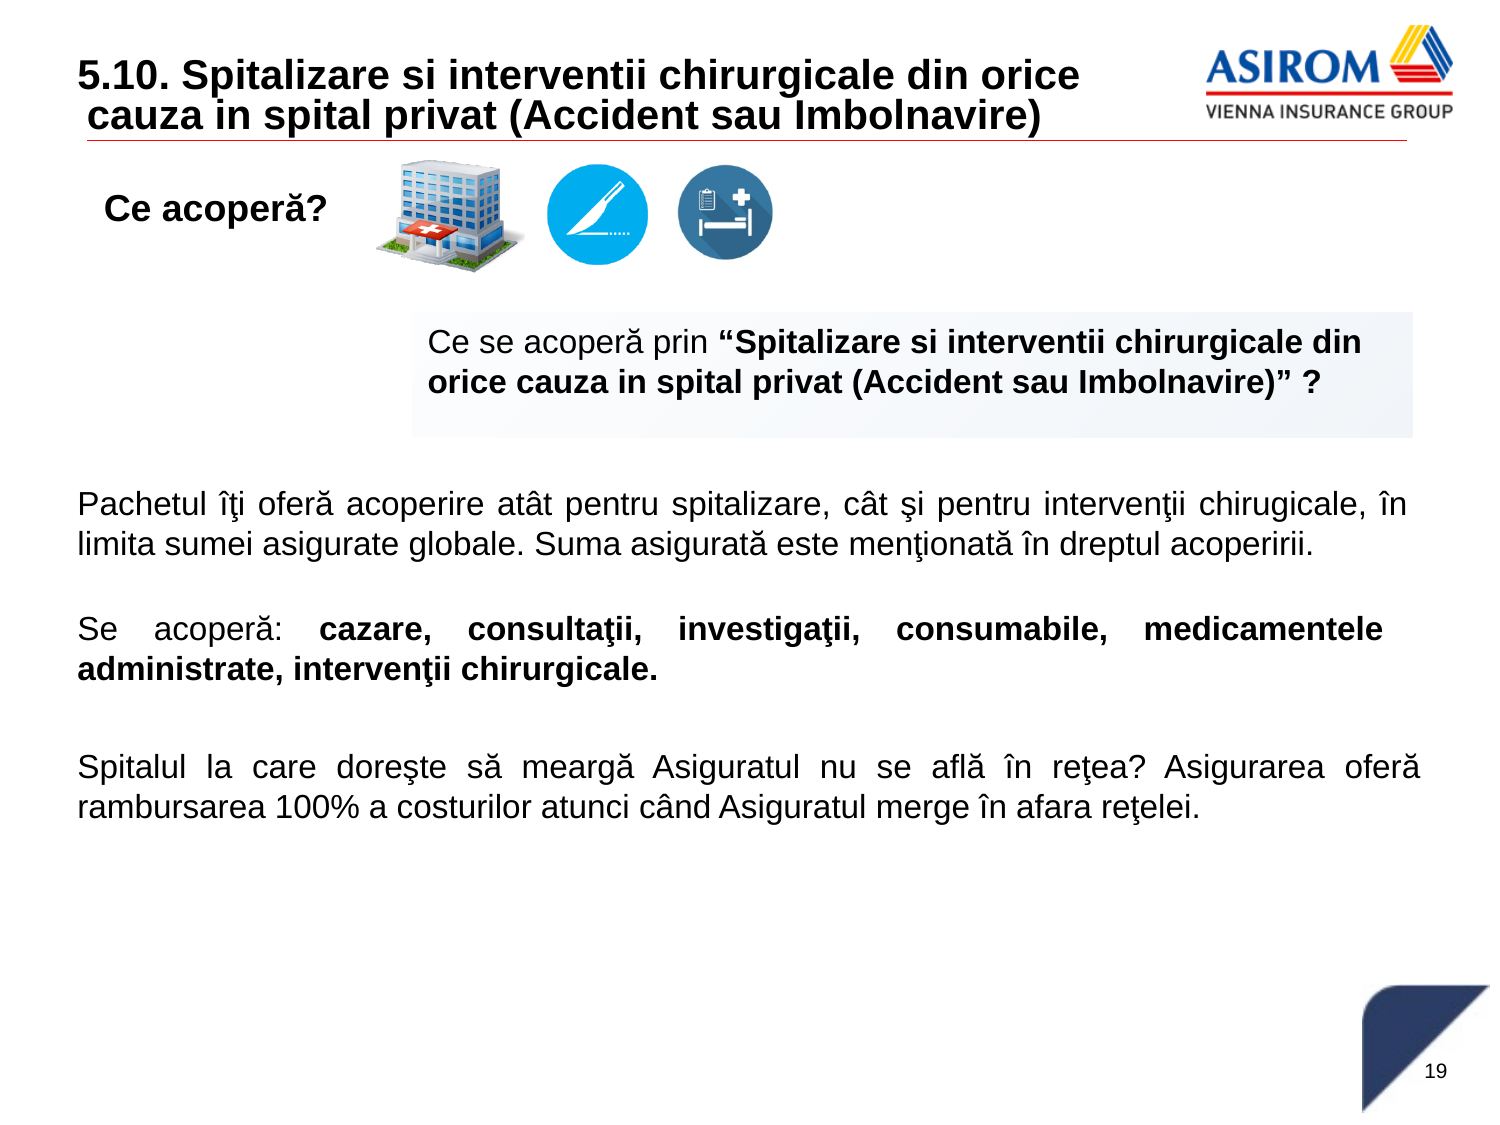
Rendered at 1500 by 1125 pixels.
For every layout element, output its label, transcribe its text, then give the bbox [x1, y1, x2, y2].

text_box 5.10. Spitalizare si interventii chirurgicale din orice cauza in spital privat (Accident sau Imbolnavire) [62, 49, 1150, 145]
picture [662, 149, 788, 275]
text_box Ce se acoperă prin “Spitalizare si interventii chirurgicale din orice cauza in spital privat (Accident sau Imbolnavire)” ? [412, 312, 1413, 438]
text_box Ce acoperă? [88, 176, 344, 237]
text_box Spitalul la care doreşte să meargă Asiguratul nu se află în reţea? Asigurarea oferă rambursarea 100% a costurilor atunci când Asiguratul merge în afara reţelei. [62, 737, 1438, 850]
picture [1206, 12, 1453, 134]
picture [1362, 984, 1490, 1113]
text_box Pachetul îţi oferă acoperire atât pentru spitalizare, cât şi pentru intervenţii chirugicale, în limita sumei asigurate globale. Suma asigurată este menţionată în dreptul acoperirii. [62, 474, 1425, 582]
picture [545, 162, 650, 267]
text_box Se acoperă: cazare, consultaţii, investigaţii, consumabile, medicamentele administrate, intervenţii chirurgicale. [62, 599, 1400, 684]
picture [375, 137, 525, 288]
